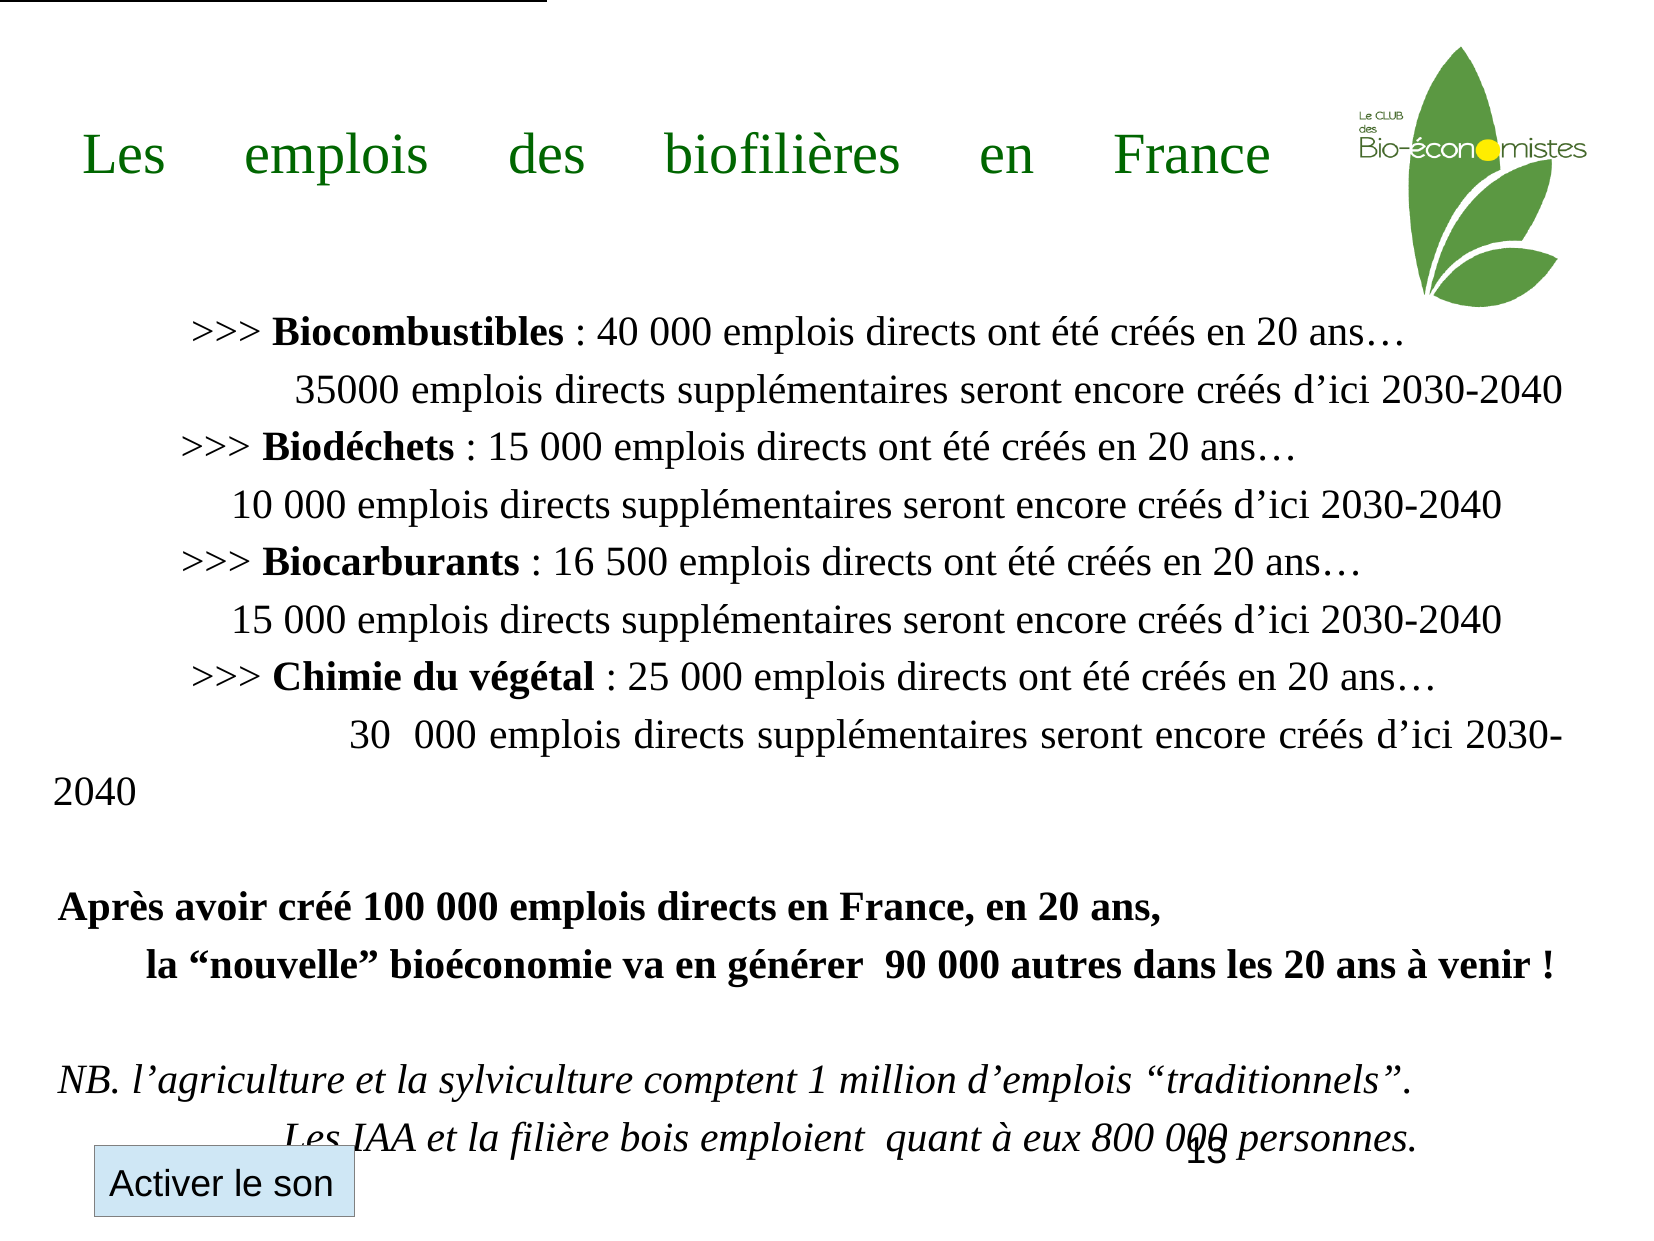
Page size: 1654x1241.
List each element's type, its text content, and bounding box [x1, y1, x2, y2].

table_header >>> Biocombustibles : 40 000 emplois directs ont été créés en 20 ans… 35000 emplois directs supplémentaires seront encore créés d’ici 2030-2040 >>> Biodéchets : 15 000 emplois directs ont été créés en 20 ans… 10 000 emplois directs supplémentaires seront encore créés d’ici 2030-2040 >>> Biocarburants : 16 500 emplois directs ont été créés en 20 ans… 15 000 emplois directs supplémentaires seront encore créés d’ici 2030-2040 >>> Chimie du végétal : 25 000 emplois directs ont été créés en 20 ans… 30 000 emplois directs supplémentaires seront encore créés d’ici 2030-2040 Après avoir créé 100 000 emplois directs en France, en 20 ans, la “nouvelle” bioéconomie va en générer 90 000 autres dans les 20 ans à venir ! NB. l’agriculture et la sylviculture comptent 1 million d’emplois “traditionnels”. Les IAA et la filière bois emploient quant à eux 800 000 personnes. [42, 245, 1577, 1217]
title Les emplois des biofilières en France [82, 41, 1273, 245]
picture [1358, 29, 1606, 325]
text_box Activer le son [94, 1145, 355, 1217]
